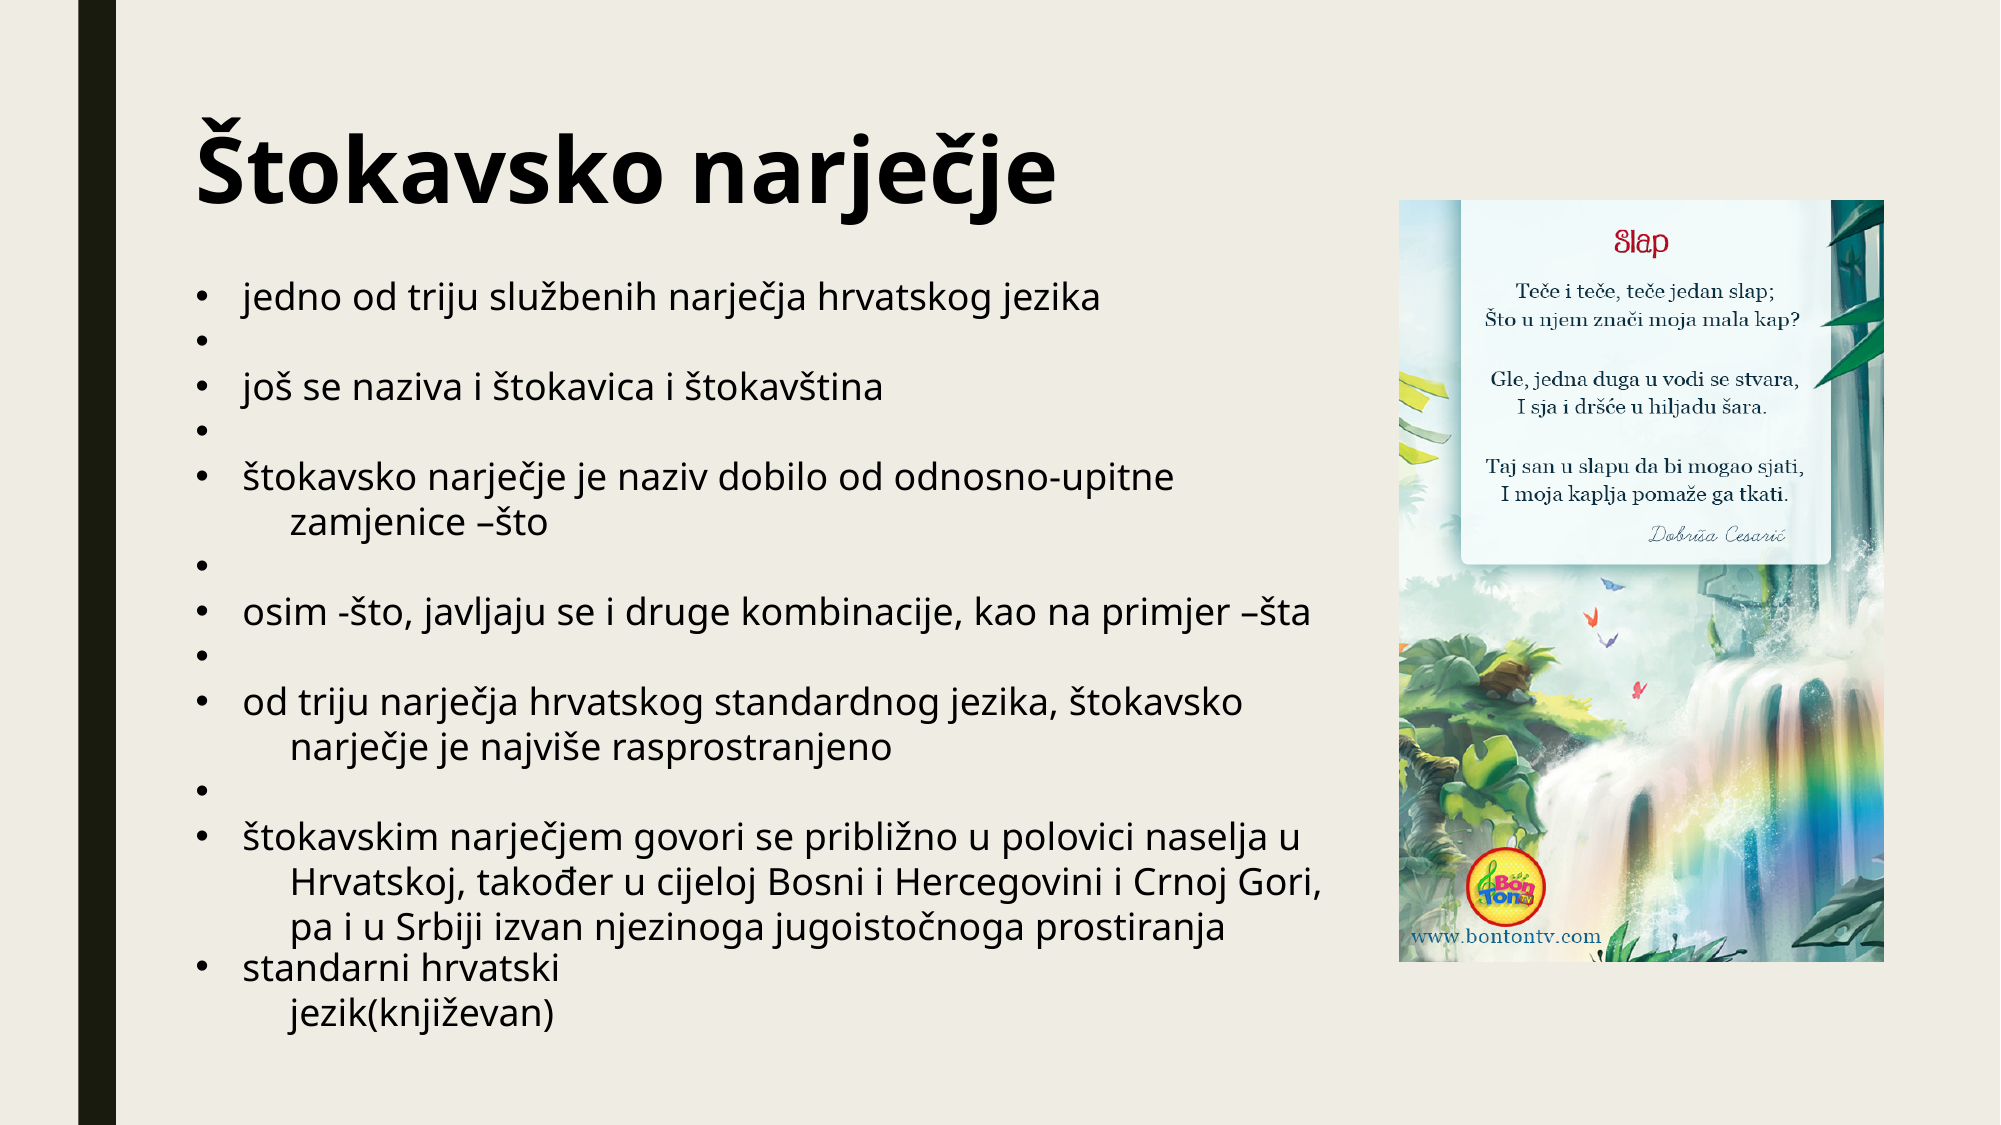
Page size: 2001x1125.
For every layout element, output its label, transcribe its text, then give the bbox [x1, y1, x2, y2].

text_box Štokavsko narječje [181, 104, 1075, 229]
picture [1399, 200, 1884, 963]
text_box standarni hrvatski jezik(književan) [180, 935, 838, 997]
text_box jedno od triju službenih narječja hrvatskog jezika još se naziva i štokavica i štokavština štokavsko narječje je naziv dobilo od odnosno-upitne zamjenice –što osim -što, javljaju se i druge kombinacije, kao na primjer –šta od triju narječja hrvatskog standardnog jezika, štokavsko narječje je najviše rasprostranjeno štokavskim narječjem govori se približno u polovici naselja u Hrvatskoj, također u cijeloj Bosni i Hercegovini i Crnoj Gori, pa i u Srbiji izvan njezinoga jugoistočnoga prostiranja [181, 265, 1366, 1000]
